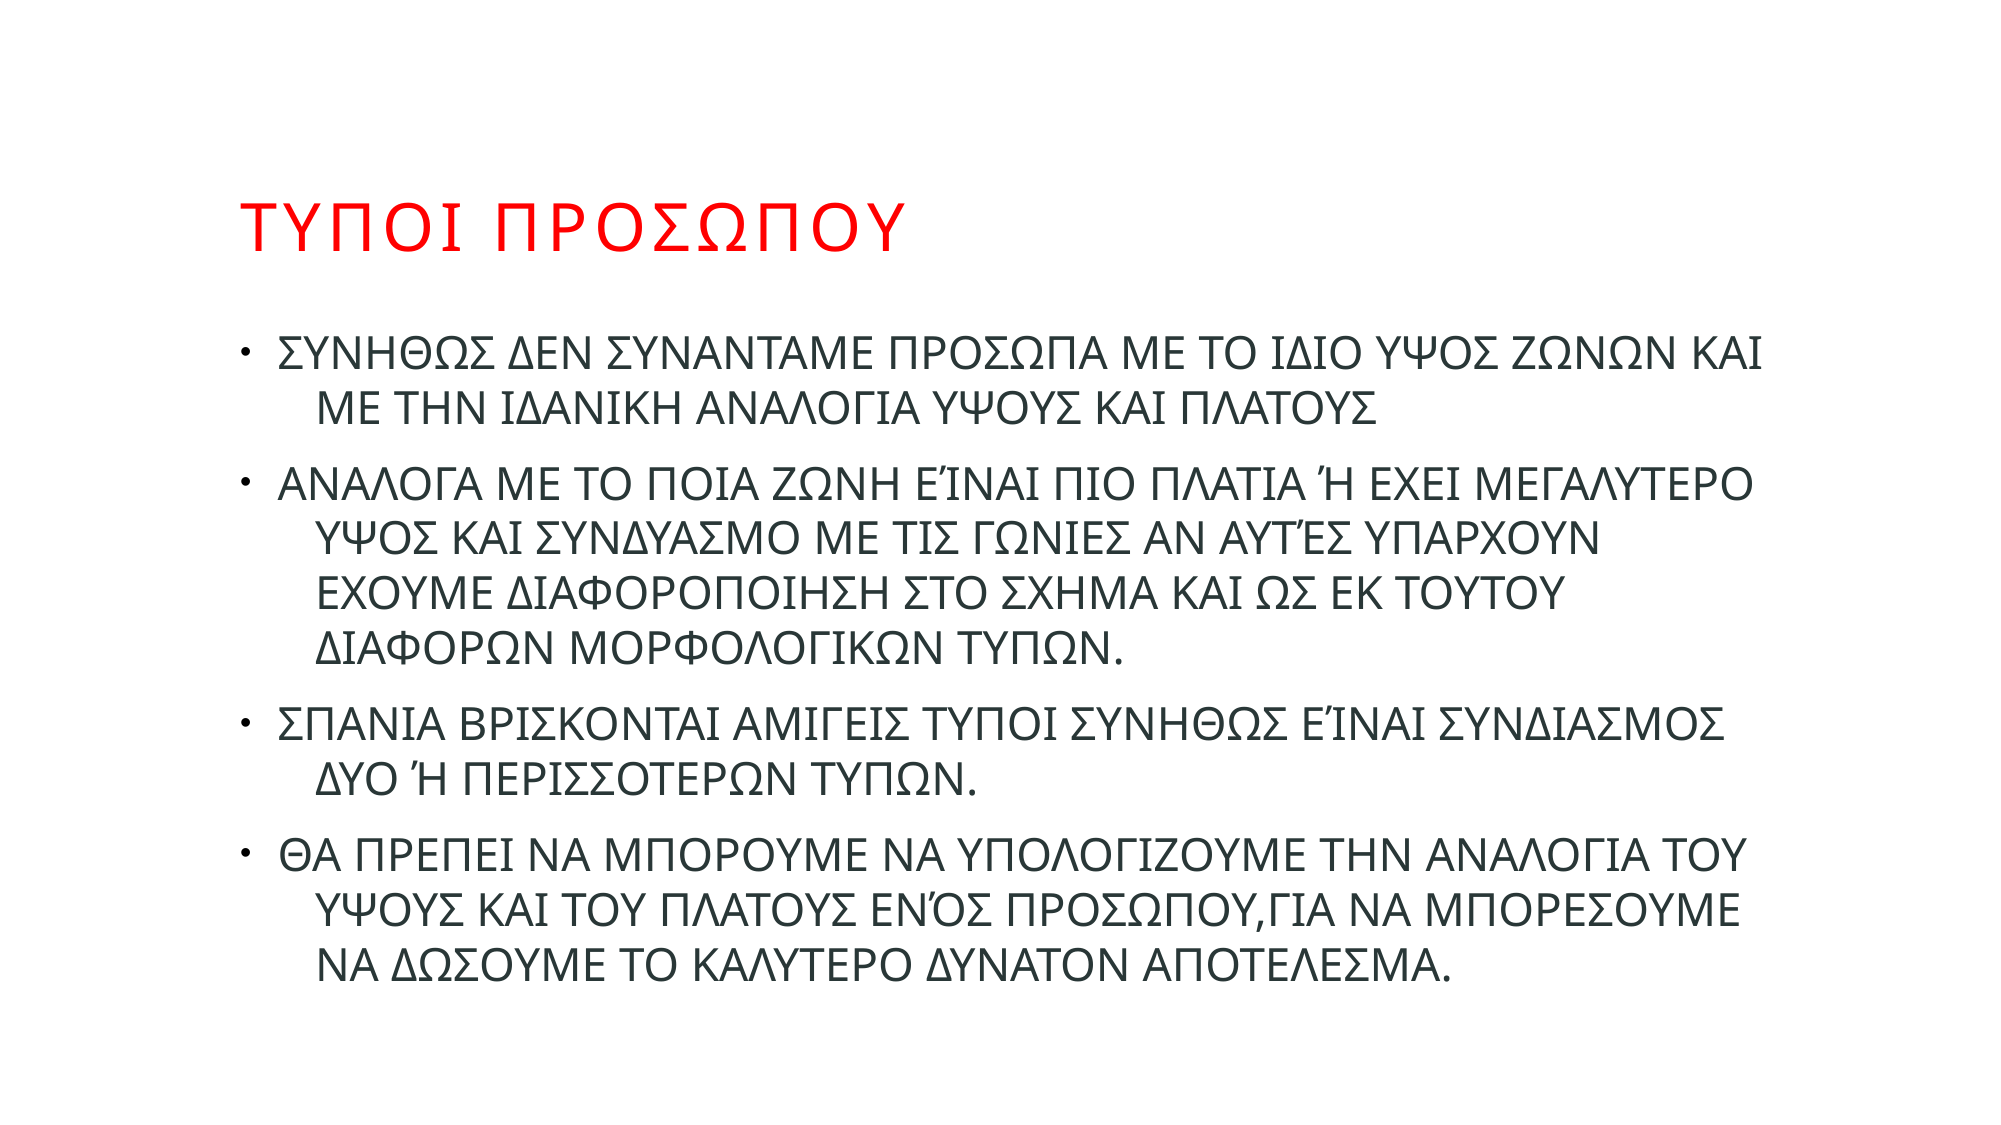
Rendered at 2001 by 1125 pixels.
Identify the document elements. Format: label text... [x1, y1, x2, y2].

list ΣΥΝΗΘΩΣ ΔΕΝ ΣΥΝΑΝΤΑΜΕ ΠΡΟΣΩΠΑ ΜΕ ΤΟ ΙΔΙΟ ΥΨΟΣ ΖΩΝΩΝ ΚΑΙ ΜΕ ΤΗΝ ΙΔΑΝΙΚΗ ΑΝΑΛΟΓΙΑ ΥΨΟΥΣ ΚΑΙ ΠΛΑΤΟΥΣ ΑΝΑΛΟΓΑ ΜΕ ΤΟ ΠΟΙΑ ΖΩΝΗ ΕΊΝΑΙ ΠΙΟ ΠΛΑΤΙΑ Ή ΕΧΕΙ ΜΕΓΑΛΥΤΕΡΟ ΥΨΟΣ ΚΑΙ ΣΥΝΔΥΑΣΜΟ ΜΕ ΤΙΣ ΓΩΝΙΕΣ ΑΝ ΑΥΤΈΣ ΥΠΑΡΧΟΥΝ ΕΧΟΥΜΕ ΔΙΑΦΟΡΟΠΟΙΗΣΗ ΣΤΟ ΣΧΗΜΑ ΚΑΙ ΩΣ ΕΚ ΤΟΥΤΟΥ ΔΙΑΦΟΡΩΝ ΜΟΡΦΟΛΟΓΙΚΩΝ ΤΥΠΩΝ. ΣΠΑΝΙΑ ΒΡΙΣΚΟΝΤΑΙ ΑΜΙΓΕΙΣ ΤΥΠΟΙ ΣΥΝΗΘΩΣ ΕΊΝΑΙ ΣΥΝΔΙΑΣΜΟΣ ΔΥΟ Ή ΠΕΡΙΣΣΟΤΕΡΩΝ ΤΥΠΩΝ. ΘΑ ΠΡΕΠΕΙ ΝΑ ΜΠΟΡΟΥΜΕ ΝΑ ΥΠΟΛΟΓΙΖΟΥΜΕ ΤΗΝ ΑΝΑΛΟΓΙΑ ΤΟΥ ΥΨΟΥΣ ΚΑΙ ΤΟΥ ΠΛΑΤΟΥΣ ΕΝΌΣ ΠΡΟΣΩΠΟΥ,ΓΙΑ ΝΑ ΜΠΟΡΕΣΟΥΜΕ ΝΑ ΔΩΣΟΥΜΕ ΤΟ ΚΑΛΥΤΕΡΟ ΔΥΝΑΤΟΝ ΑΠΟΤΕΛΕΣΜΑ. [225, 316, 1782, 1013]
title ΤΥΠΟΙ ΠΡΟΣΩΠΟΥ [225, 183, 979, 274]
